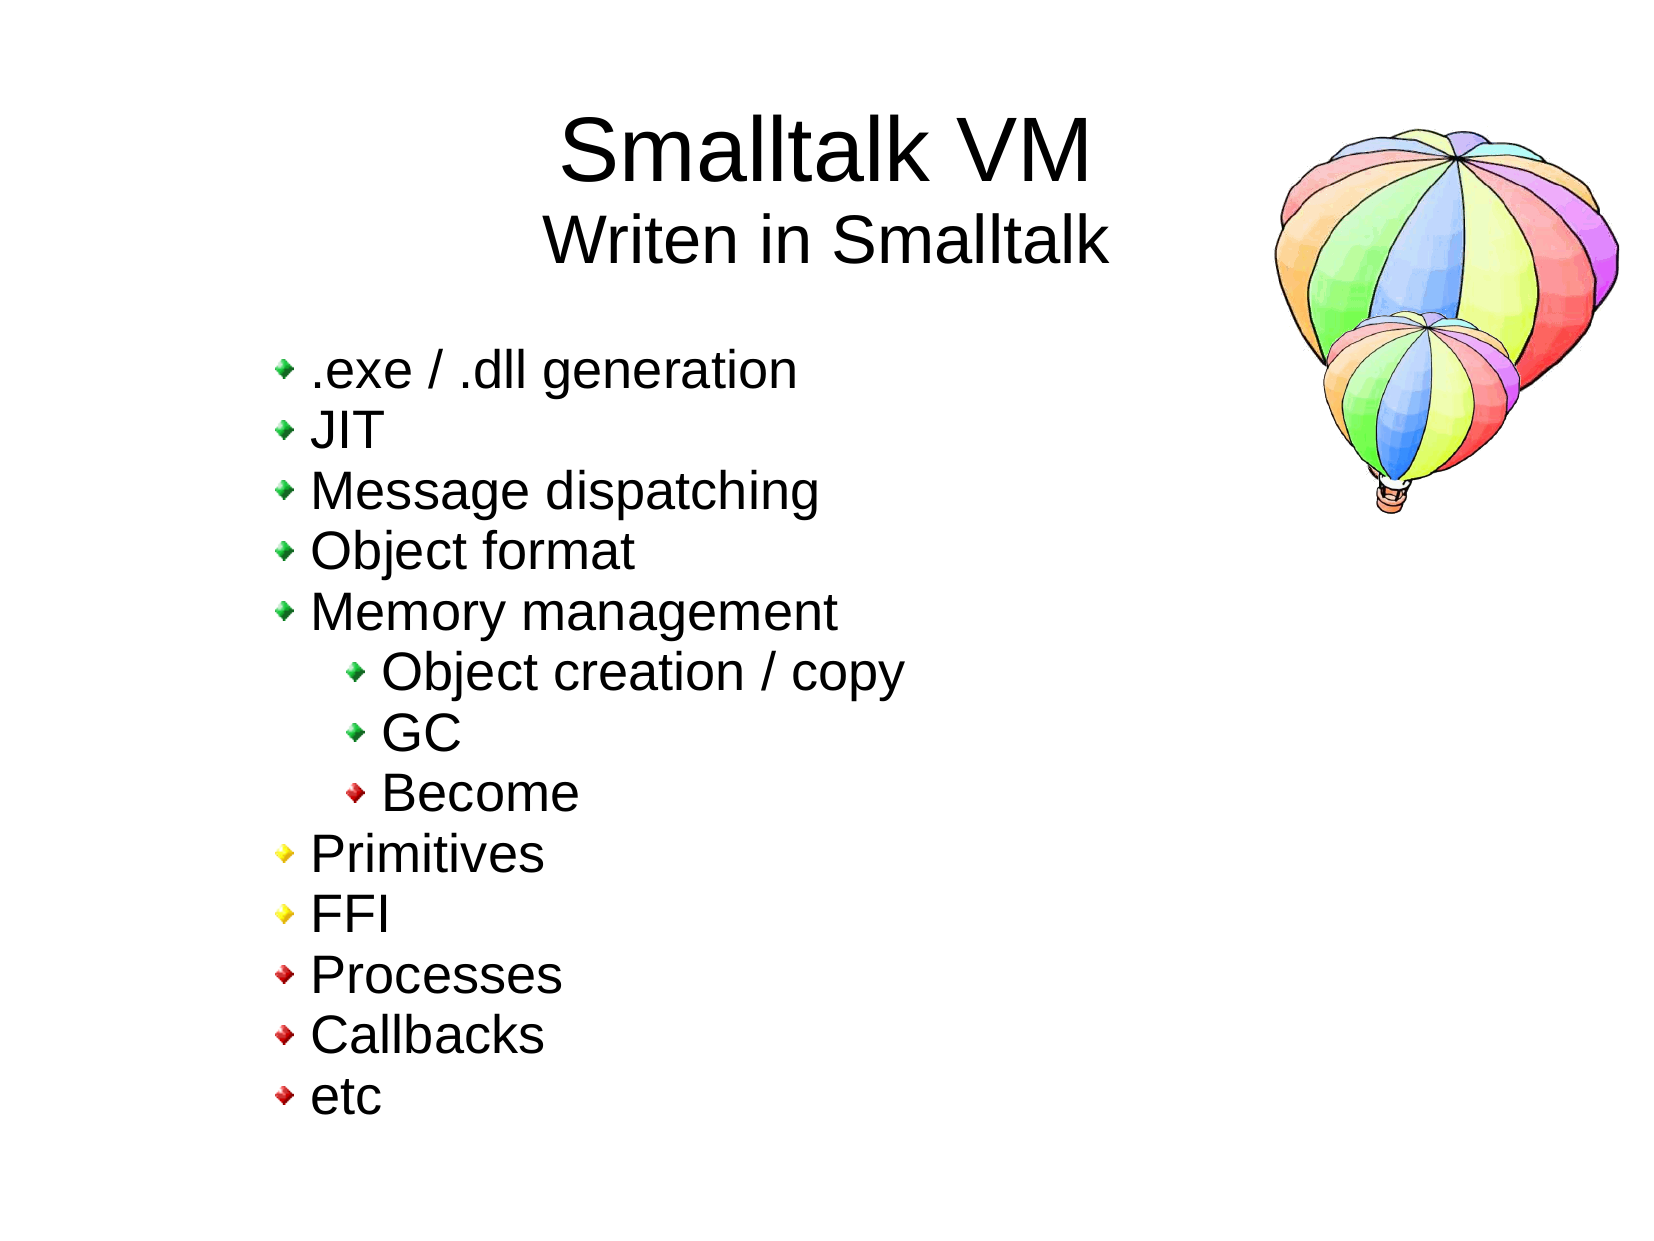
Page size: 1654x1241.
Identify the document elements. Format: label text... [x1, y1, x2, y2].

picture [1273, 126, 1620, 515]
text_box .exe / .dll generation JIT Message dispatching Object format Memory management Object creation / copy GC Become Primitives FFI Processes Callbacks etc [225, 331, 1126, 1134]
text_box Smalltalk VM Writen in Smalltalk [143, 91, 1511, 286]
